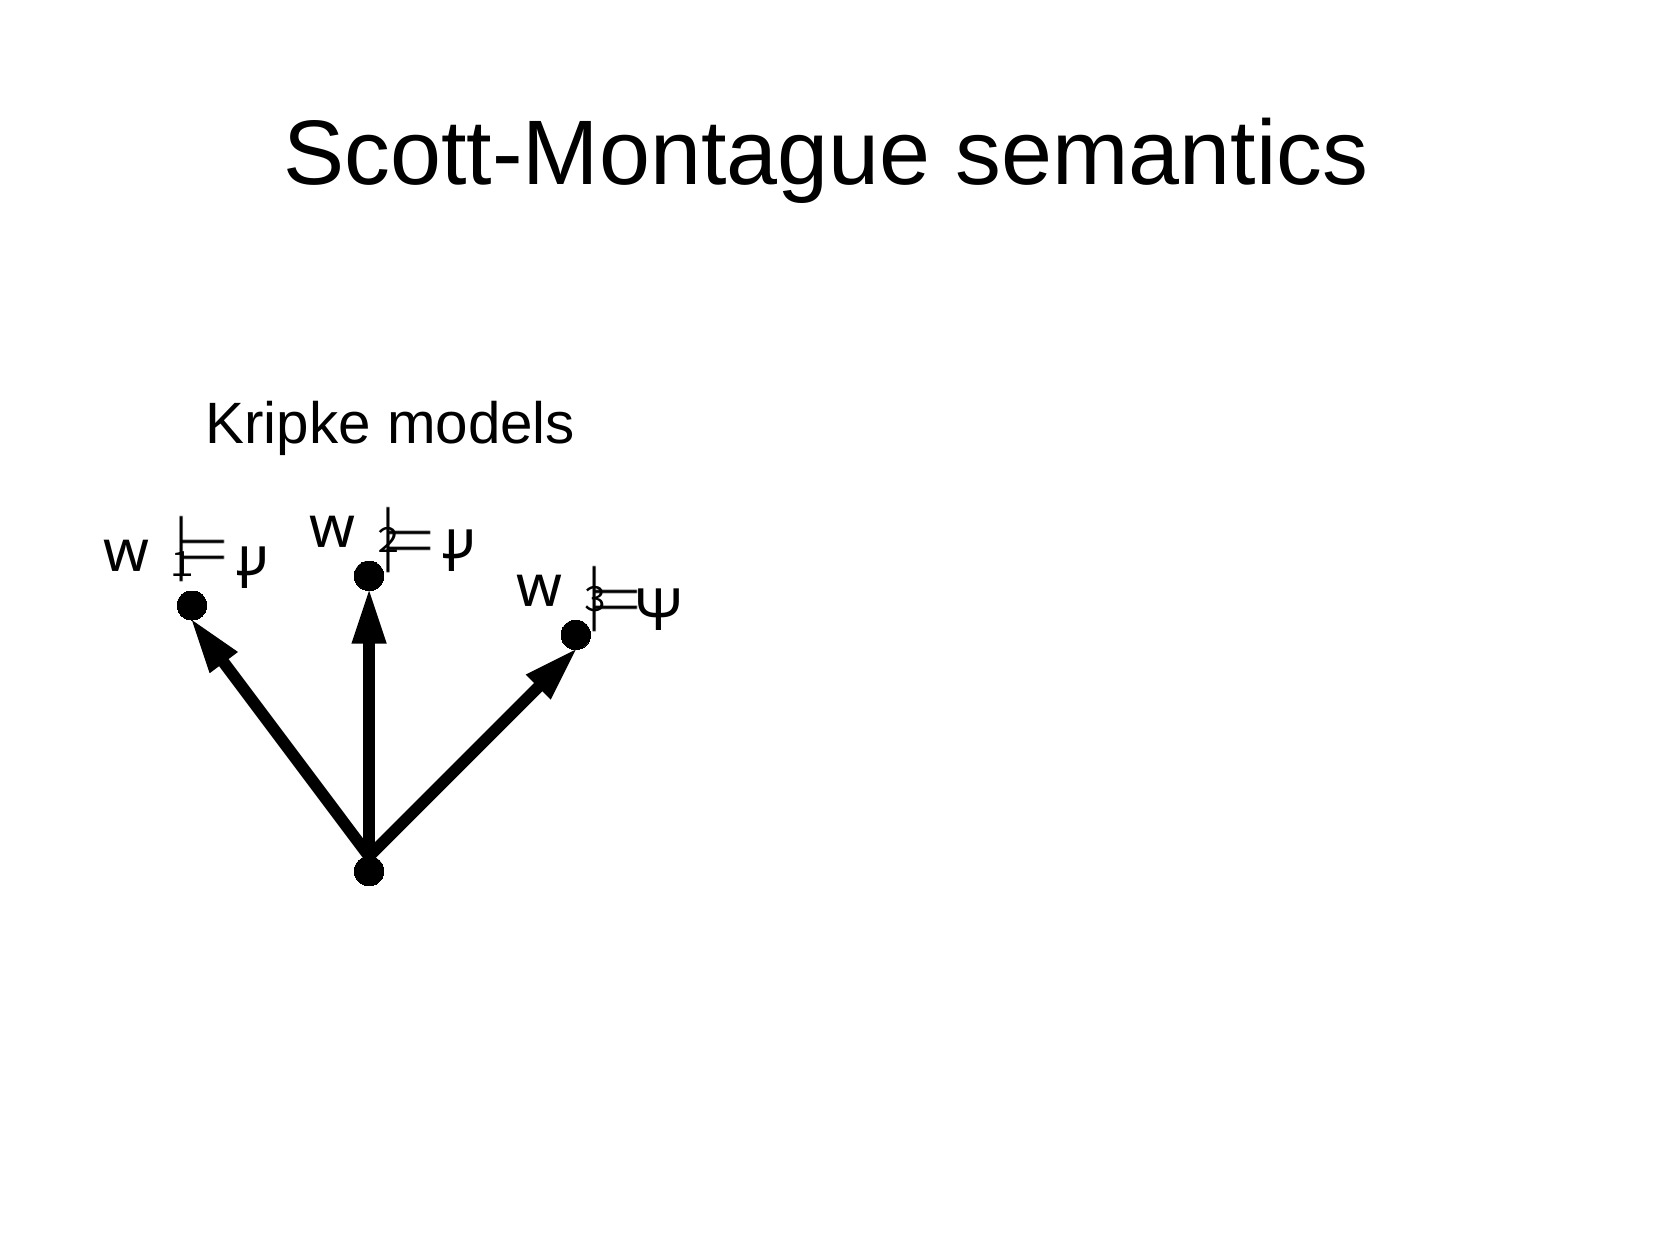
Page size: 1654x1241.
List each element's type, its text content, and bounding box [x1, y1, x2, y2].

picture [191, 510, 237, 591]
picture [382, 501, 443, 582]
text_box Ψ [443, 501, 502, 576]
text_box Ψ [206, 519, 295, 593]
text_box w２ [295, 472, 398, 567]
picture [589, 560, 650, 641]
text_box [354, 858, 384, 886]
text_box [177, 591, 207, 620]
text_box [354, 567, 384, 591]
text_box w１ [88, 496, 191, 591]
text_box Kripke models [190, 383, 591, 464]
text_box w３ [501, 531, 604, 626]
text_box Ψ [620, 561, 709, 635]
title Scott-Montague semantics [82, 56, 1571, 250]
text_box [561, 626, 591, 650]
